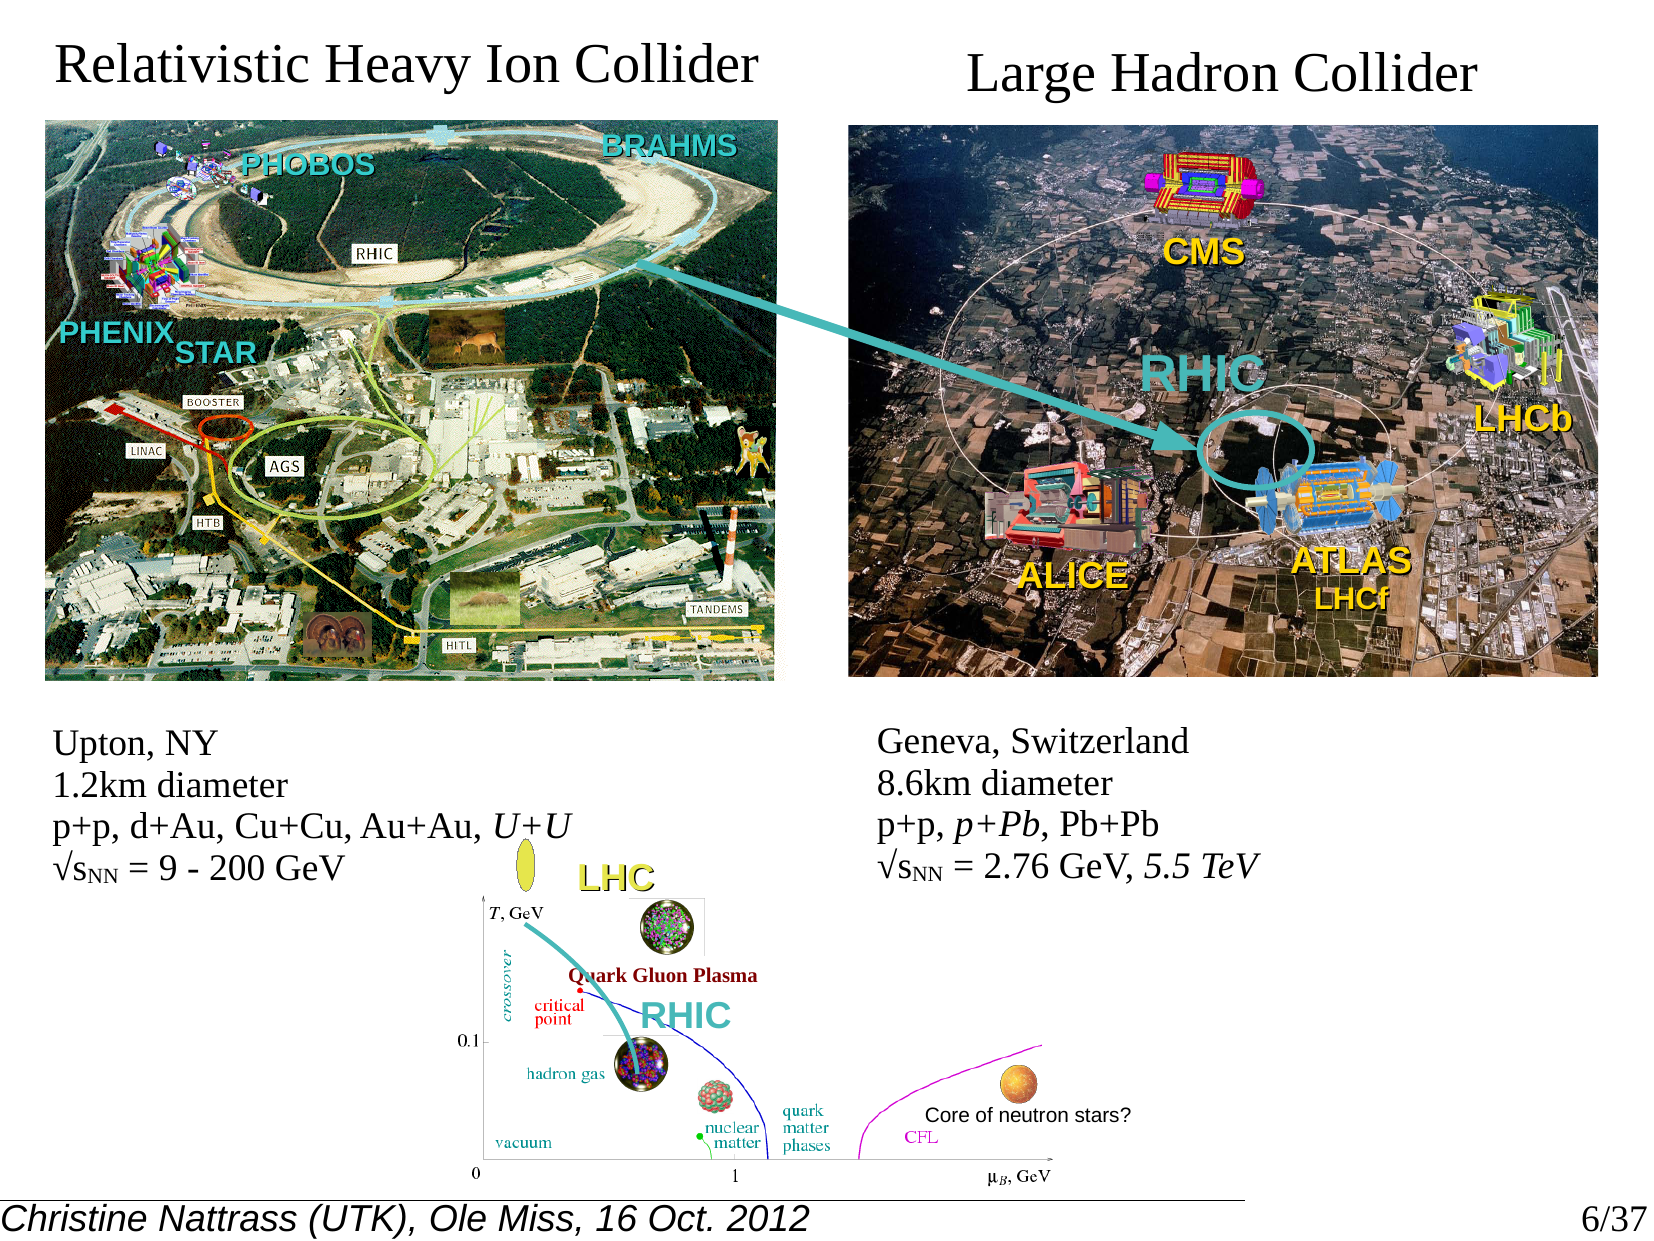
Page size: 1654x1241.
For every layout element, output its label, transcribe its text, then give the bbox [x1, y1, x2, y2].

text_box LHCb [1458, 389, 1599, 447]
text_box LHC [562, 848, 788, 906]
text_box BRAHMS [585, 120, 774, 171]
text_box STAR [159, 345, 326, 379]
text_box Core of neutron stars? [910, 1096, 1147, 1135]
picture [457, 895, 1053, 1187]
text_box Quark Gluon Plasma [550, 956, 599, 995]
text_box [516, 838, 535, 892]
text_box RHIC [625, 987, 776, 1044]
text_box Upton, NY 1.2km diameter p+p, d+Au, Cu+Cu, Au+Au, U+U √sNN = 9 - 200 GeV [37, 714, 825, 908]
text_box CMS [1147, 223, 1287, 280]
text_box Quark Gluon Plasma [572, 956, 776, 995]
text_box Relativistic Heavy Ion Collider [33, 12, 782, 115]
text_box Large Hadron Collider [848, 21, 1597, 124]
picture [45, 120, 788, 681]
text_box RHIC [1124, 337, 1313, 411]
picture [848, 125, 1599, 677]
text_box Geneva, Switzerland 8.6km diameter p+p, p+Pb, Pb+Pb √sNN = 2.76 GeV, 5.5 TeV [862, 712, 1612, 906]
text_box ALICE [1001, 547, 1180, 604]
text_box ATLAS LHCf [1260, 532, 1442, 624]
text_box PHENIX [43, 308, 217, 359]
picture [1203, 416, 1308, 484]
text_box PHOBOS [267, 139, 420, 190]
